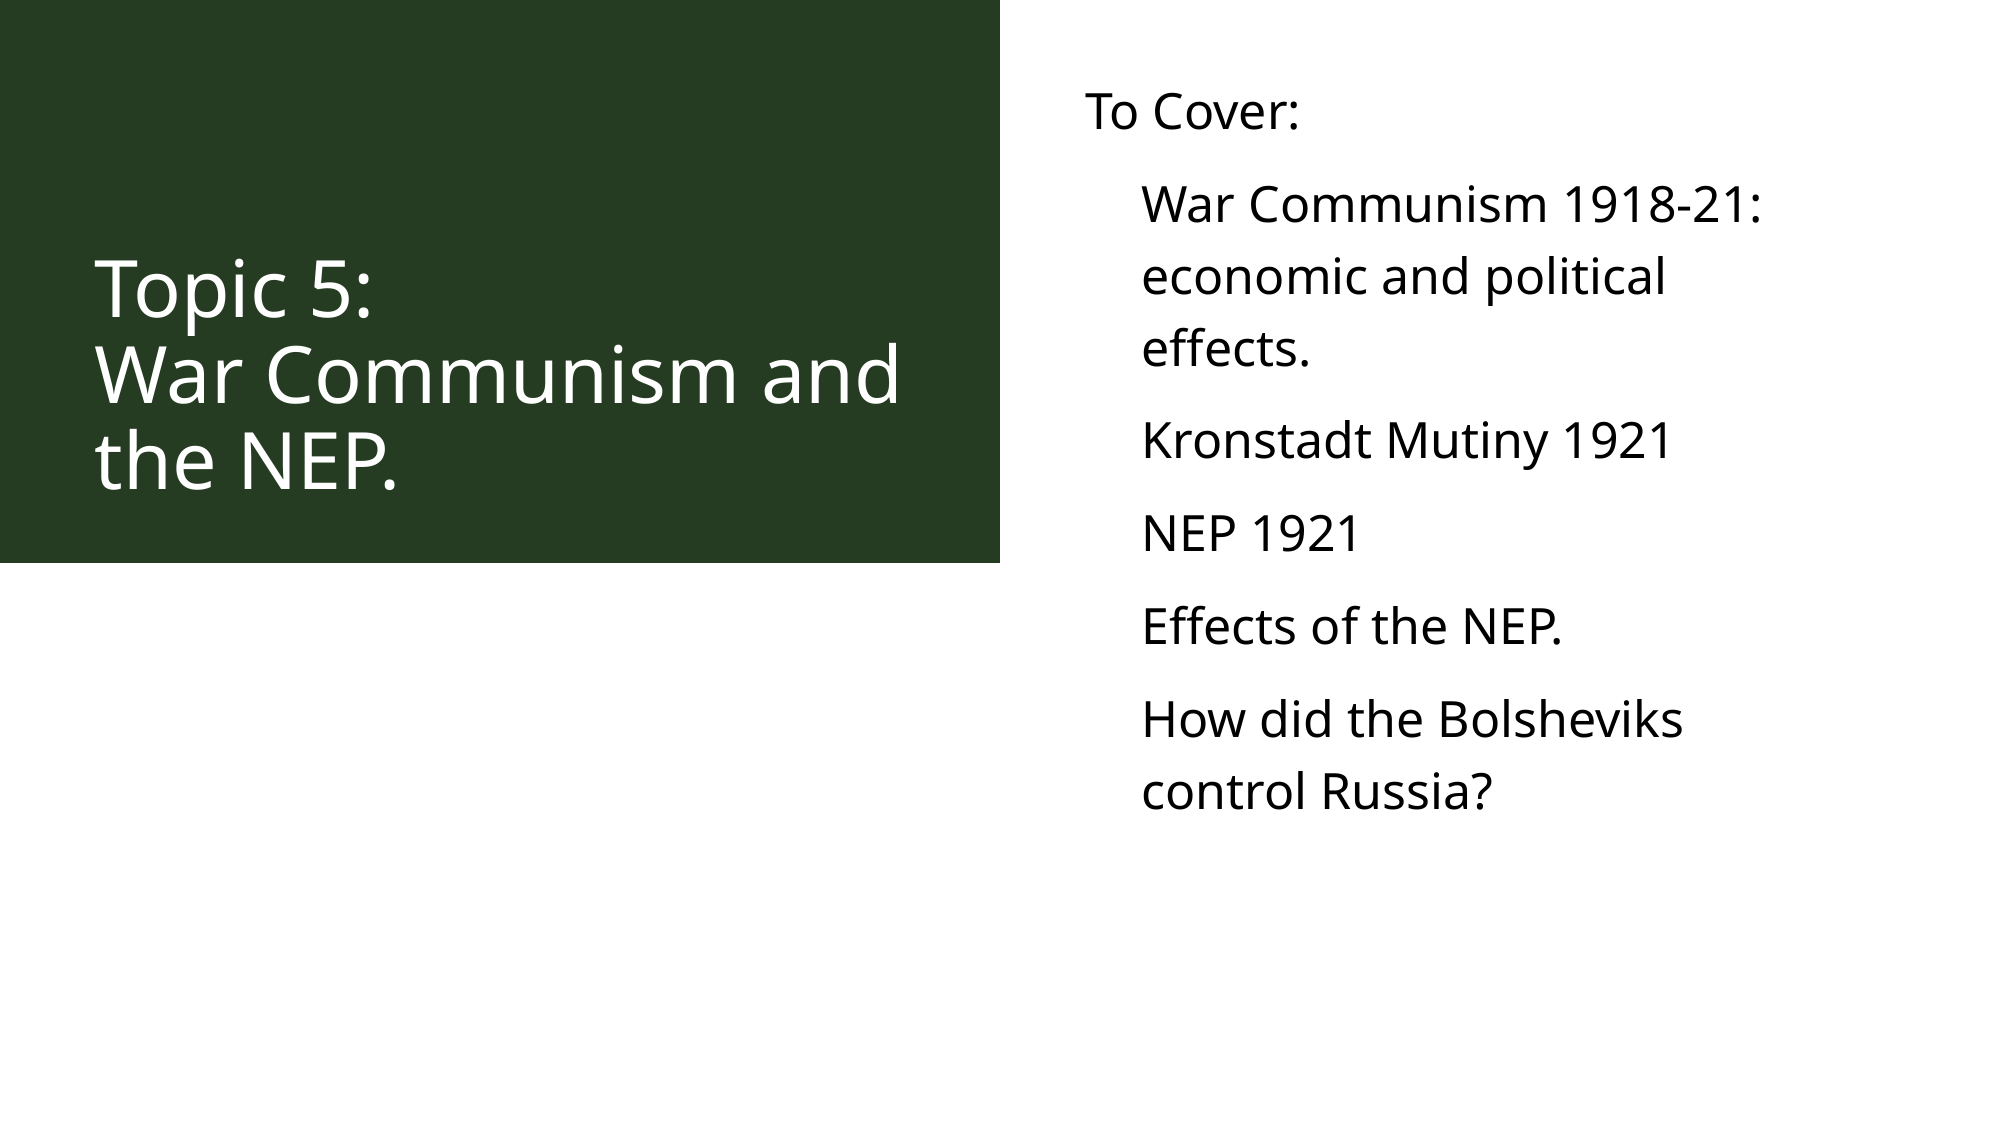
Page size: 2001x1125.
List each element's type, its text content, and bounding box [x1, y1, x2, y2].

subtitle To Cover: War Communism 1918-21: economic and political effects. Kronstadt Mutiny 1921 NEP 1921 Effects of the NEP. How did the Bolsheviks control Russia? [1070, 59, 1863, 1014]
title Topic 5: War Communism and the NEP. [79, 59, 942, 514]
text_box [0, 0, 2000, 1125]
